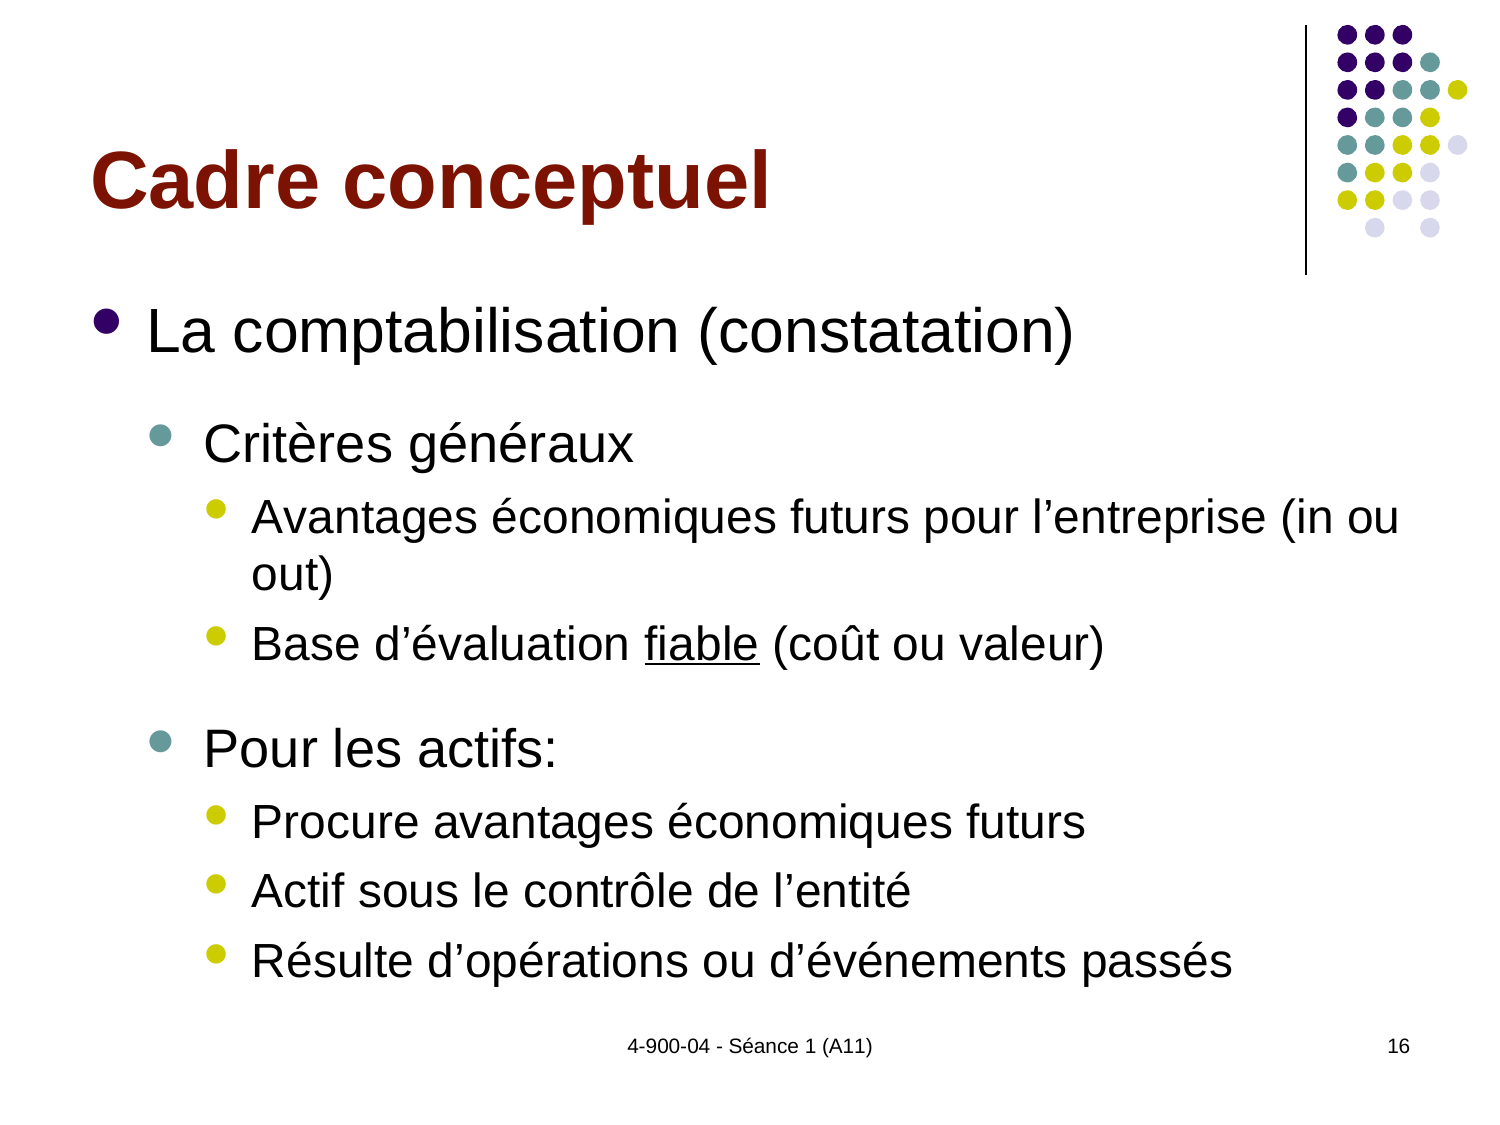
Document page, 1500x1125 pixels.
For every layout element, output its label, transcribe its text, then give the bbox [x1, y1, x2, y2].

text_box 4-900-04 - Séance 1 (A11) [512, 1025, 988, 1101]
title Cadre conceptuel [74, 20, 1313, 233]
list La comptabilisation (constatation) Critères généraux Avantages économiques futurs pour l’entreprise (in ou out) Base d’évaluation fiable (coût ou valeur) Pour les actifs: Procure avantages économiques futurs Actif sous le contrôle de l’entité Résulte d’opérations ou d’événements passés [75, 282, 1426, 1006]
text_box <numéro> [1074, 1025, 1426, 1101]
